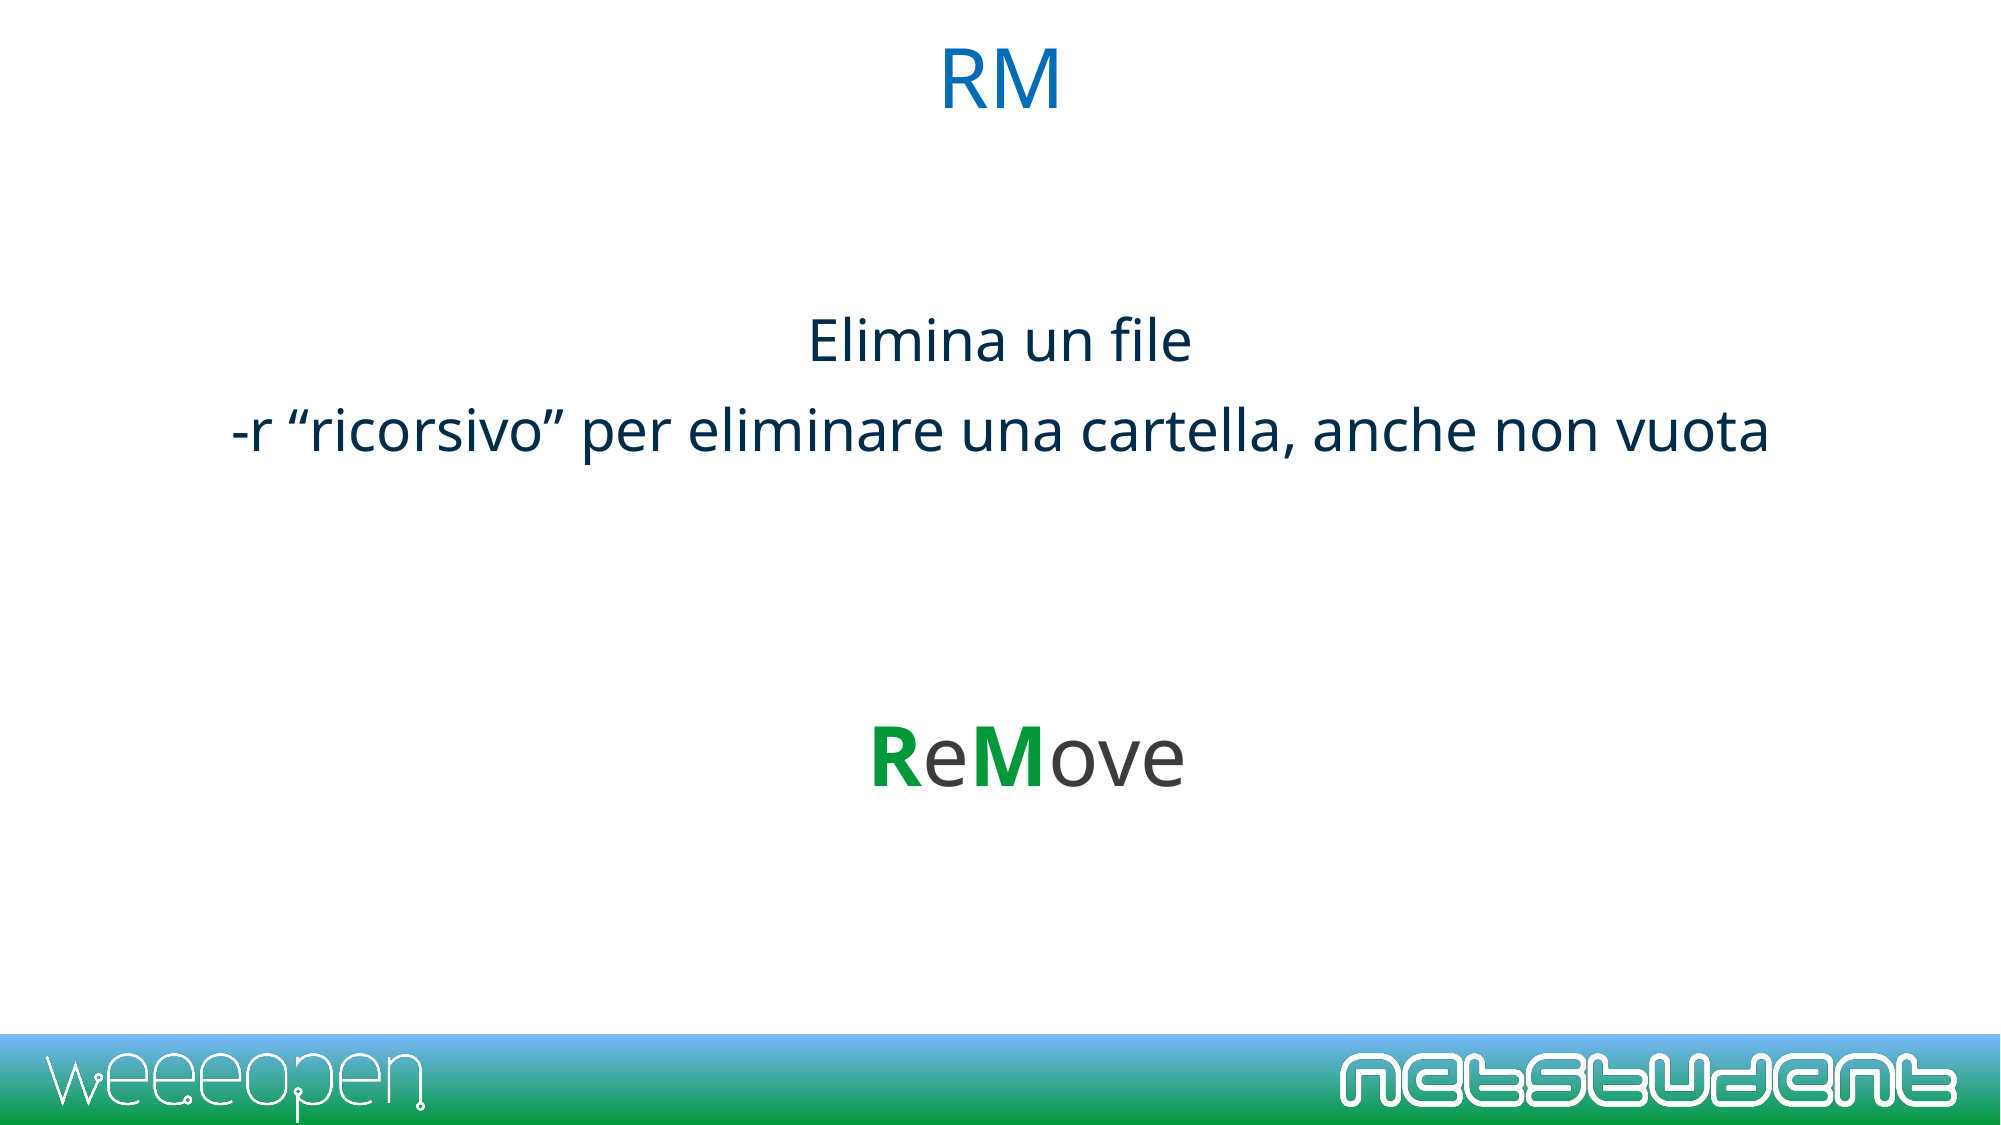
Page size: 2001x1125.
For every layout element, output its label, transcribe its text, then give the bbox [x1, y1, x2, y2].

text_box ReMove [860, 696, 1145, 809]
title RM [43, 29, 1959, 247]
list Elimina un file -r “ricorsivo” per eliminare una cartella, anche non vuota [43, 295, 1959, 1010]
